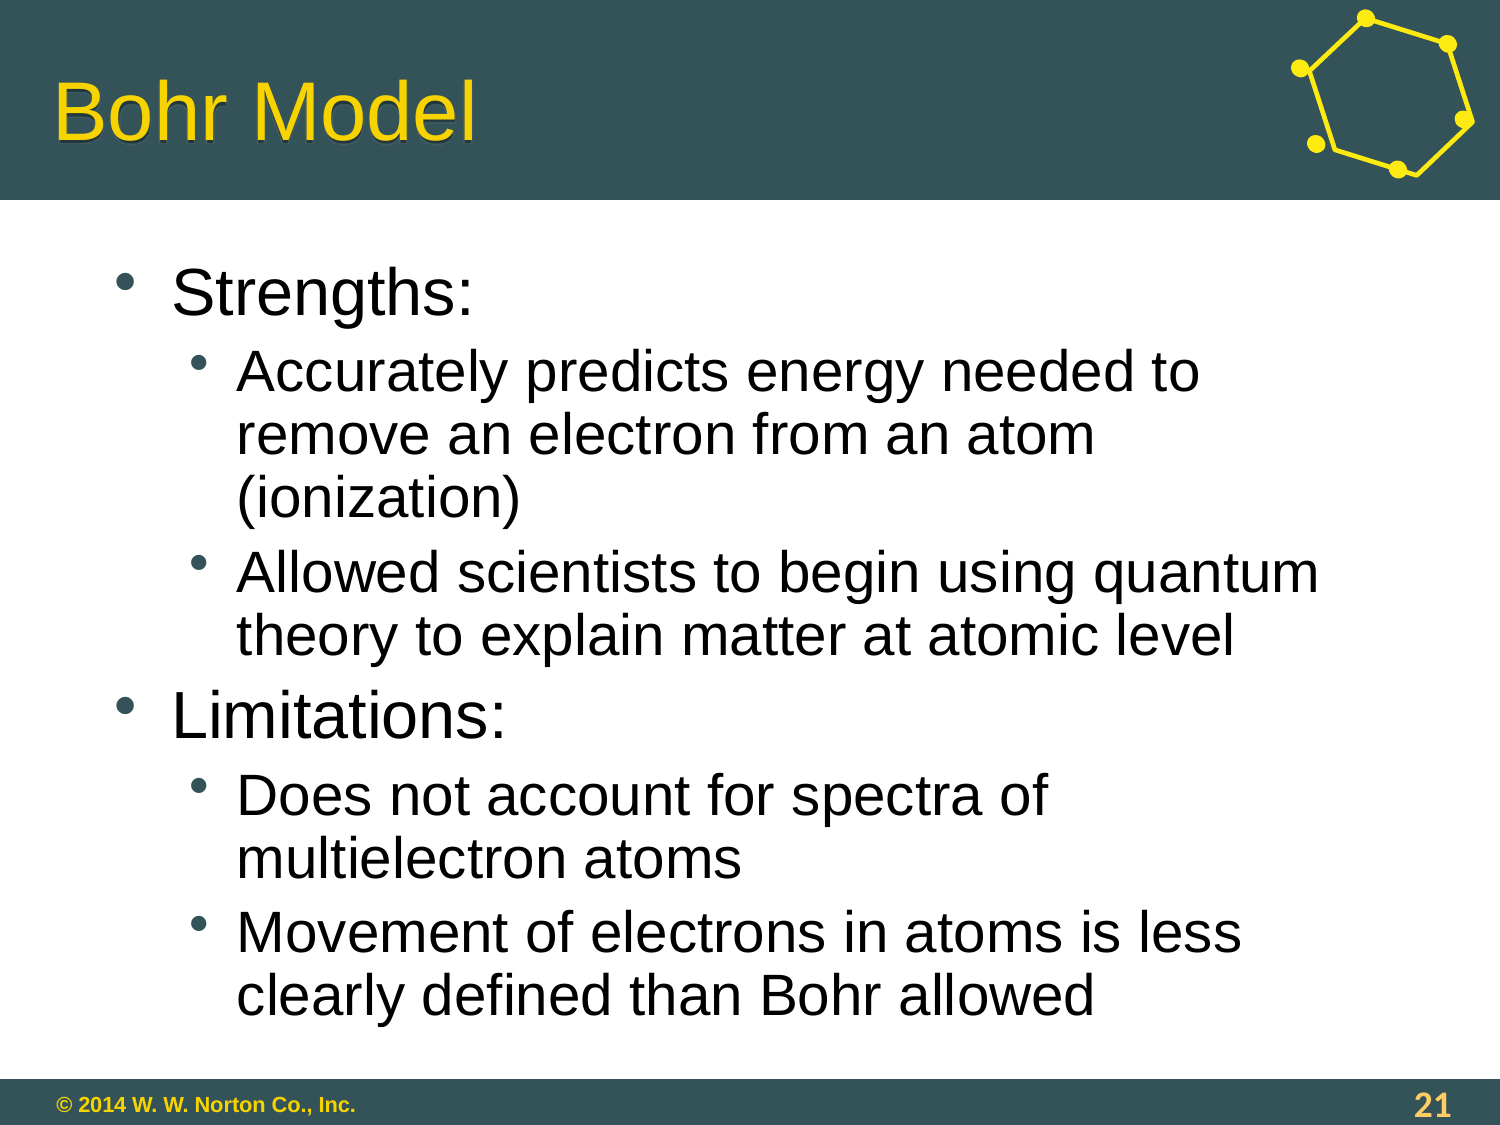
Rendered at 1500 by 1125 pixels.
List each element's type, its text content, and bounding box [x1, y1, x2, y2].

title Bohr Model [37, 19, 1118, 195]
list Strengths: Accurately predicts energy needed to remove an electron from an atom (ionization) Allowed scientists to begin using quantum theory to explain matter at atomic level Limitations: Does not account for spectra of multielectron atoms Movement of electrons in atoms is less clearly defined than Bohr allowed [99, 250, 1400, 976]
slide_number <number> [1390, 1076, 1468, 1125]
